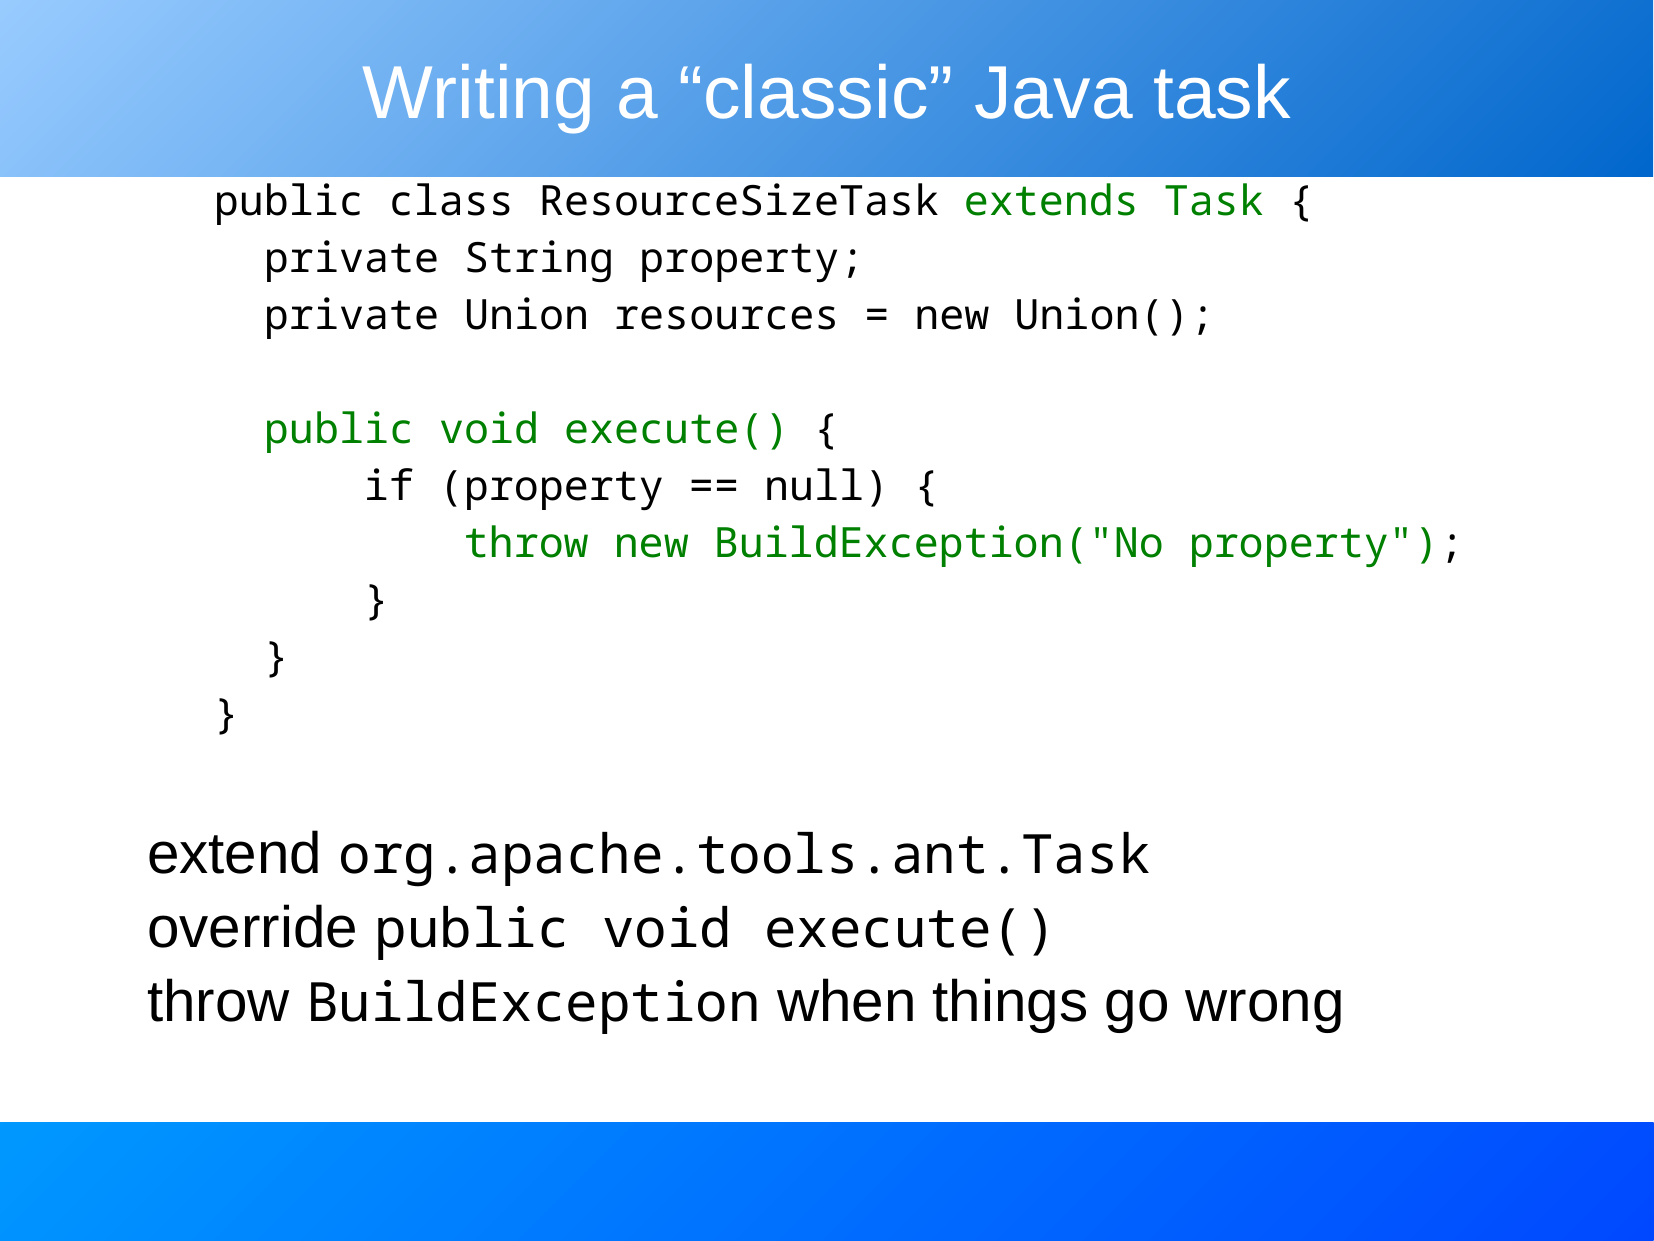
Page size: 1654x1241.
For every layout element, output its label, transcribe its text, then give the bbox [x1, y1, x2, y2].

list extend org.apache.tools.ant.Task override public void execute() throw BuildException when things go wrong [122, 815, 1507, 1010]
title Writing a “classic” Java task [82, 22, 1571, 163]
text_box public class ResourceSizeTask extends Task { private String property; private Union resources = new Union(); public void execute() { if (property == null) { throw new BuildException("No property"); } } } [199, 247, 1492, 722]
